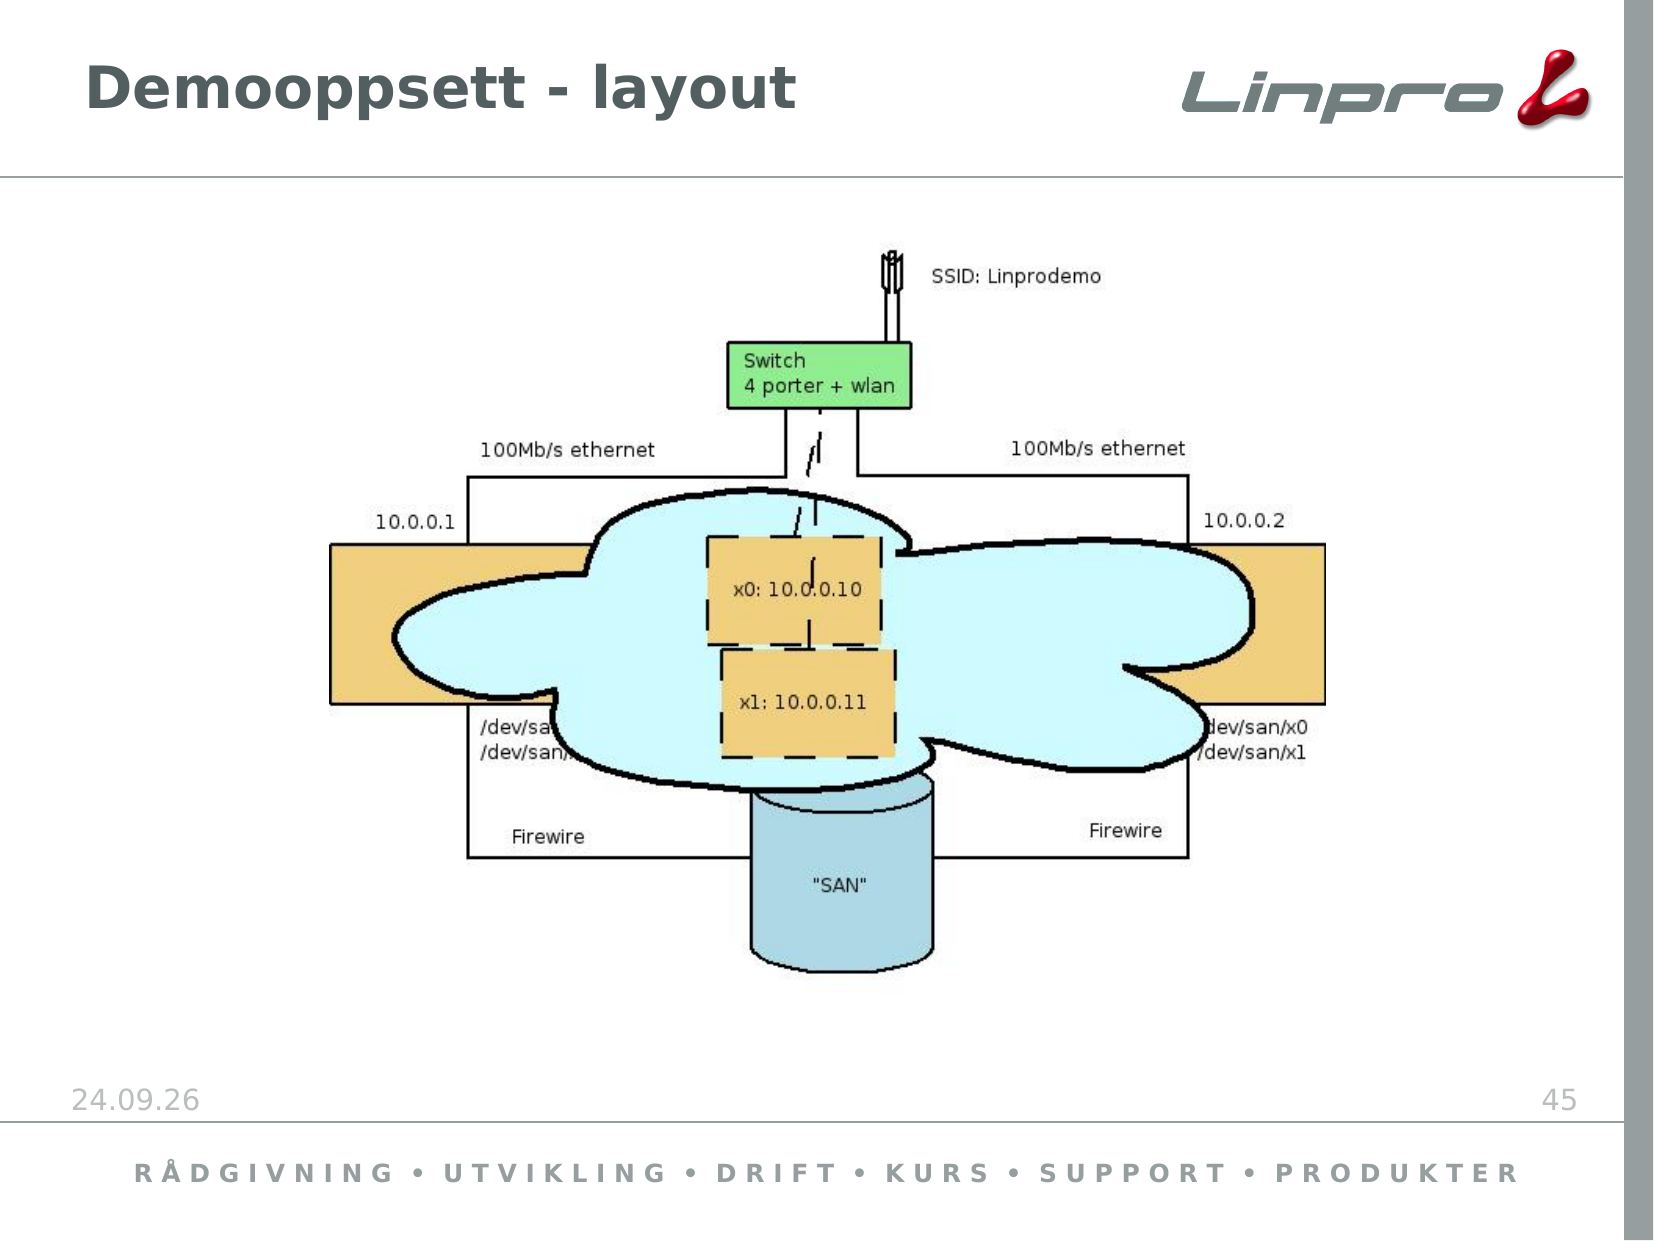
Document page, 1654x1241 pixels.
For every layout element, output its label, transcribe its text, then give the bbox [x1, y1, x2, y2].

picture [1181, 47, 1595, 133]
title Demooppsett - layout [84, 49, 1573, 128]
picture [329, 241, 1326, 1002]
